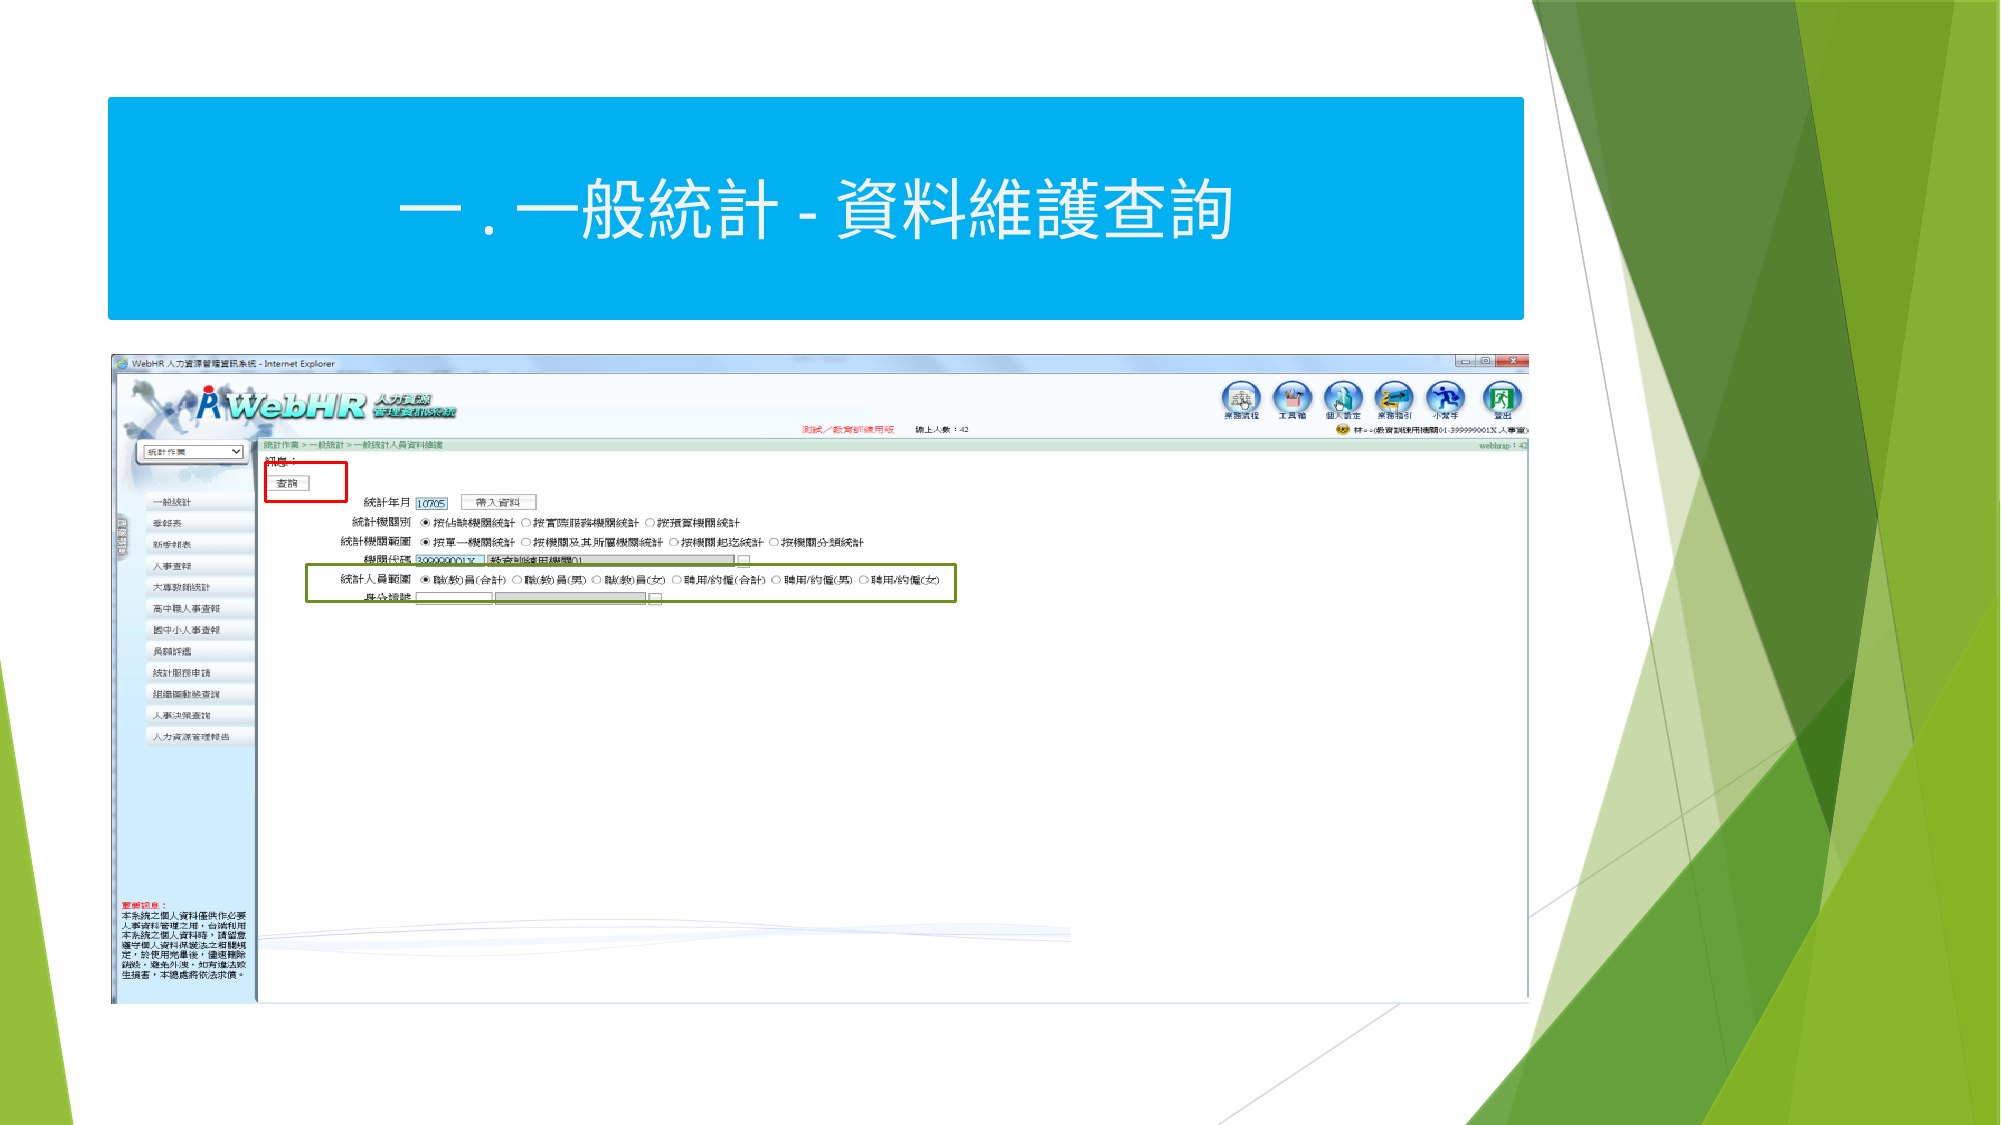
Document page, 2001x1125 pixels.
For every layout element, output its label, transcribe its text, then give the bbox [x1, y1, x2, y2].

title 一.一般統計-資料維護查詢 [111, 99, 1522, 317]
picture [111, 354, 1529, 1004]
